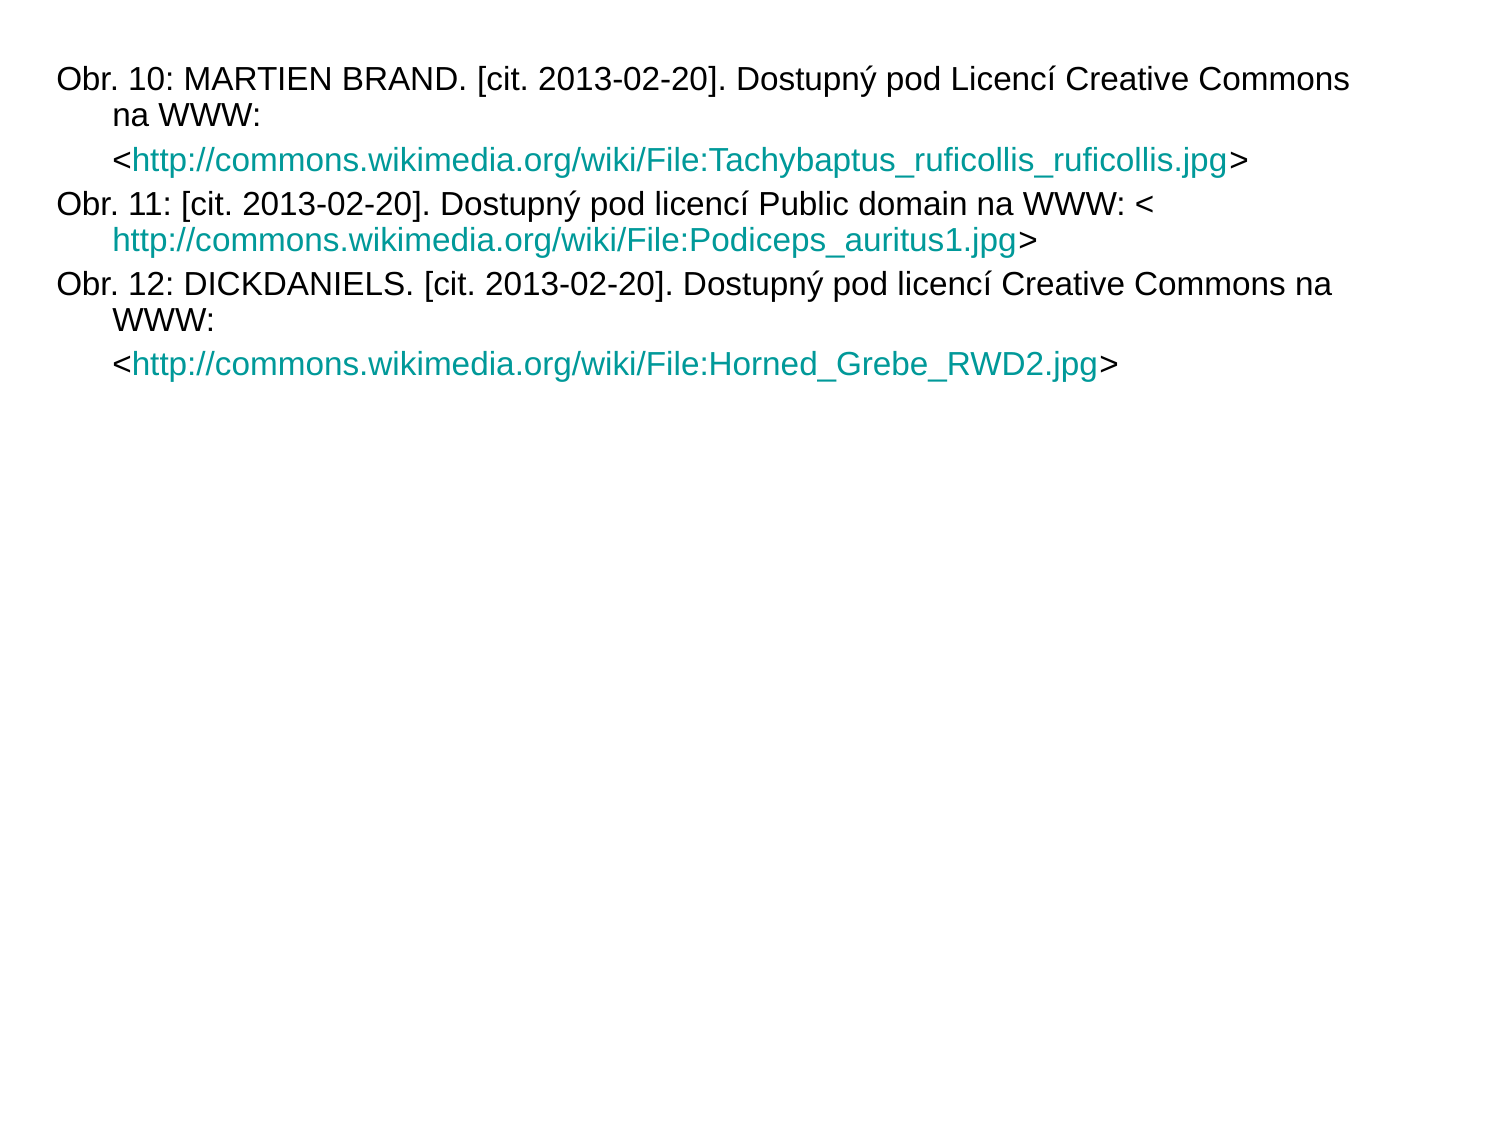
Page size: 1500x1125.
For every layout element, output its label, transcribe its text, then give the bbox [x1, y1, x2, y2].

list Obr. 10: MARTIEN BRAND. [cit. 2013-02-20]. Dostupný pod Licencí Creative Commons na WWW: <http://commons.wikimedia.org/wiki/File:Tachybaptus_ruficollis_ruficollis.jpg> Obr. 11: [cit. 2013-02-20]. Dostupný pod licencí Public domain na WWW: <http://commons.wikimedia.org/wiki/File:Podiceps_auritus1.jpg> Obr. 12: DICKDANIELS. [cit. 2013-02-20]. Dostupný pod licencí Creative Commons na WWW: <http://commons.wikimedia.org/wiki/File:Horned_Grebe_RWD2.jpg> [41, 54, 1392, 798]
